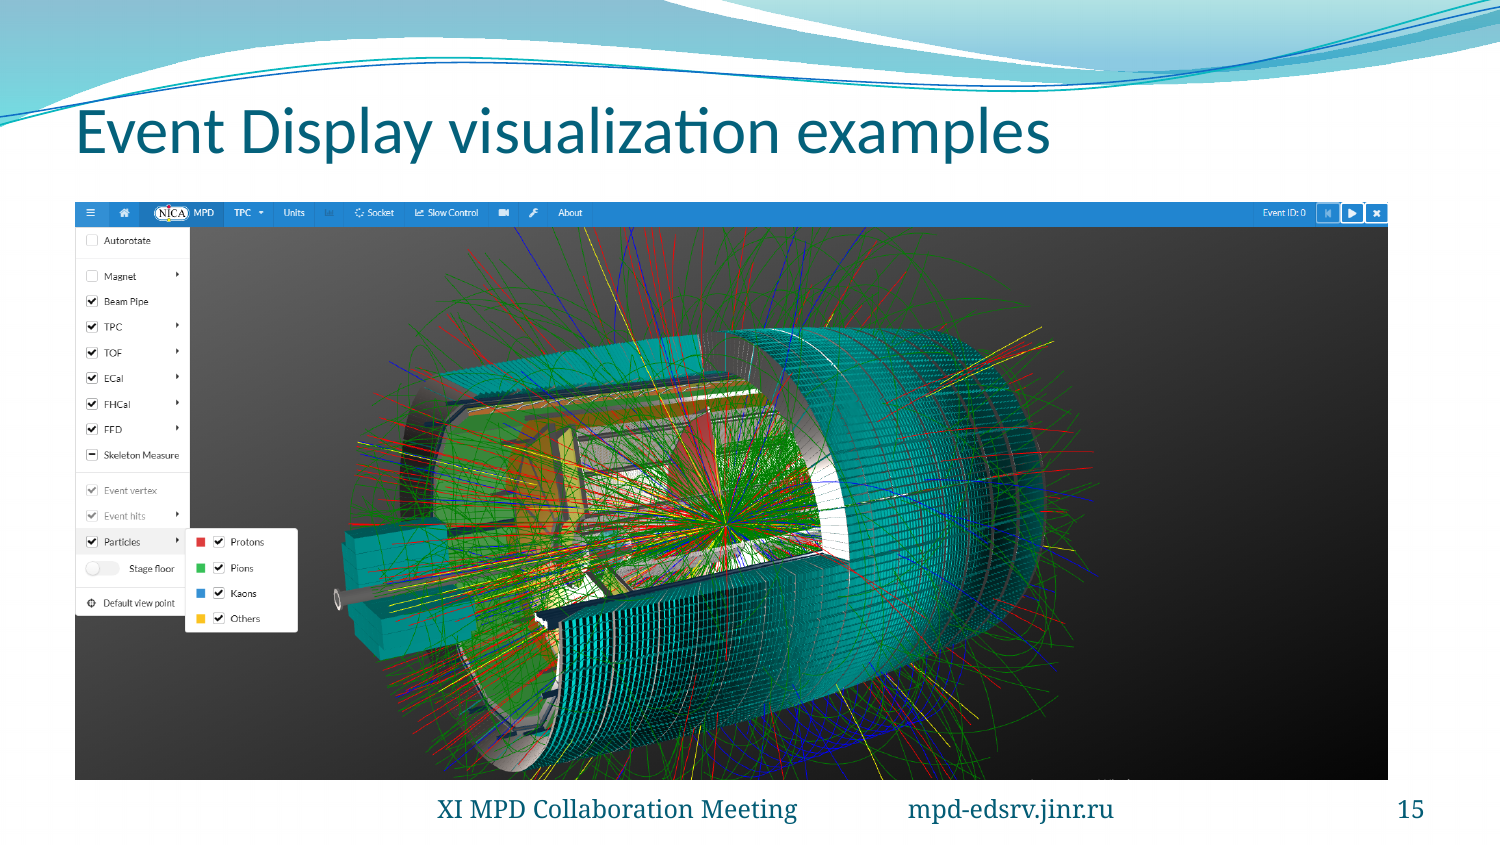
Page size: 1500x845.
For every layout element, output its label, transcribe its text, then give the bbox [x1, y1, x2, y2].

picture [75, 202, 1388, 780]
title Event Display visualization examples [75, 86, 1425, 188]
